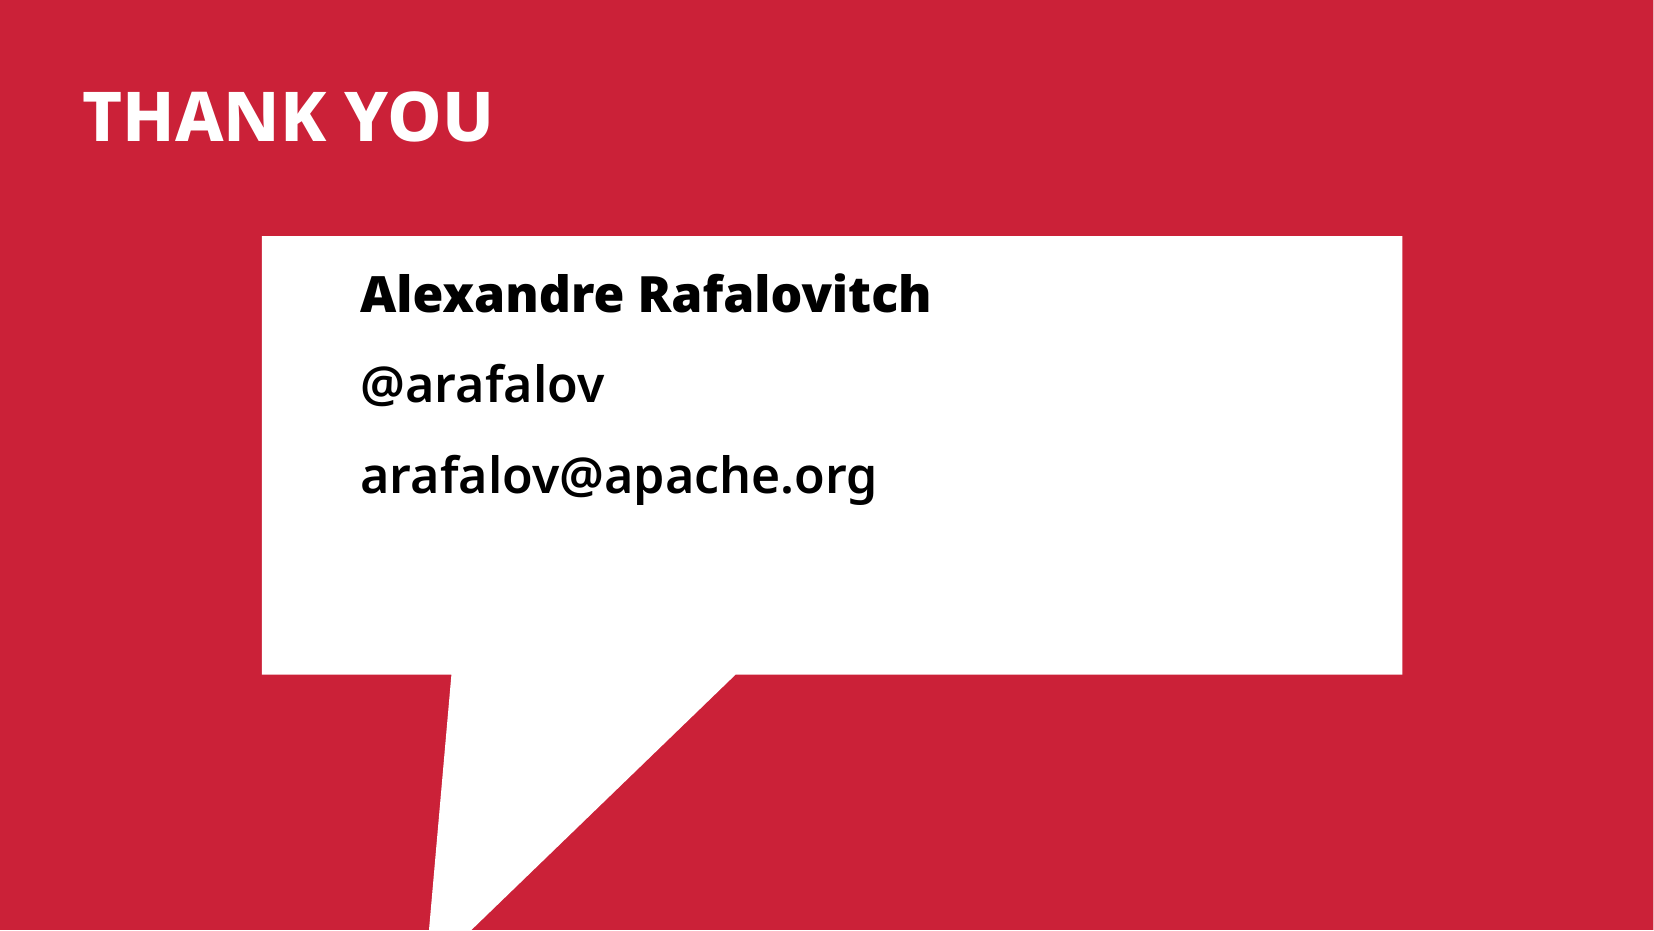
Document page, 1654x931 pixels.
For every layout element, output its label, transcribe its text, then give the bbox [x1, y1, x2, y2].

list Alexandre Rafalovitch @arafalov arafalov@apache.org [289, 259, 1373, 653]
title THANK YOU [82, 37, 1571, 193]
